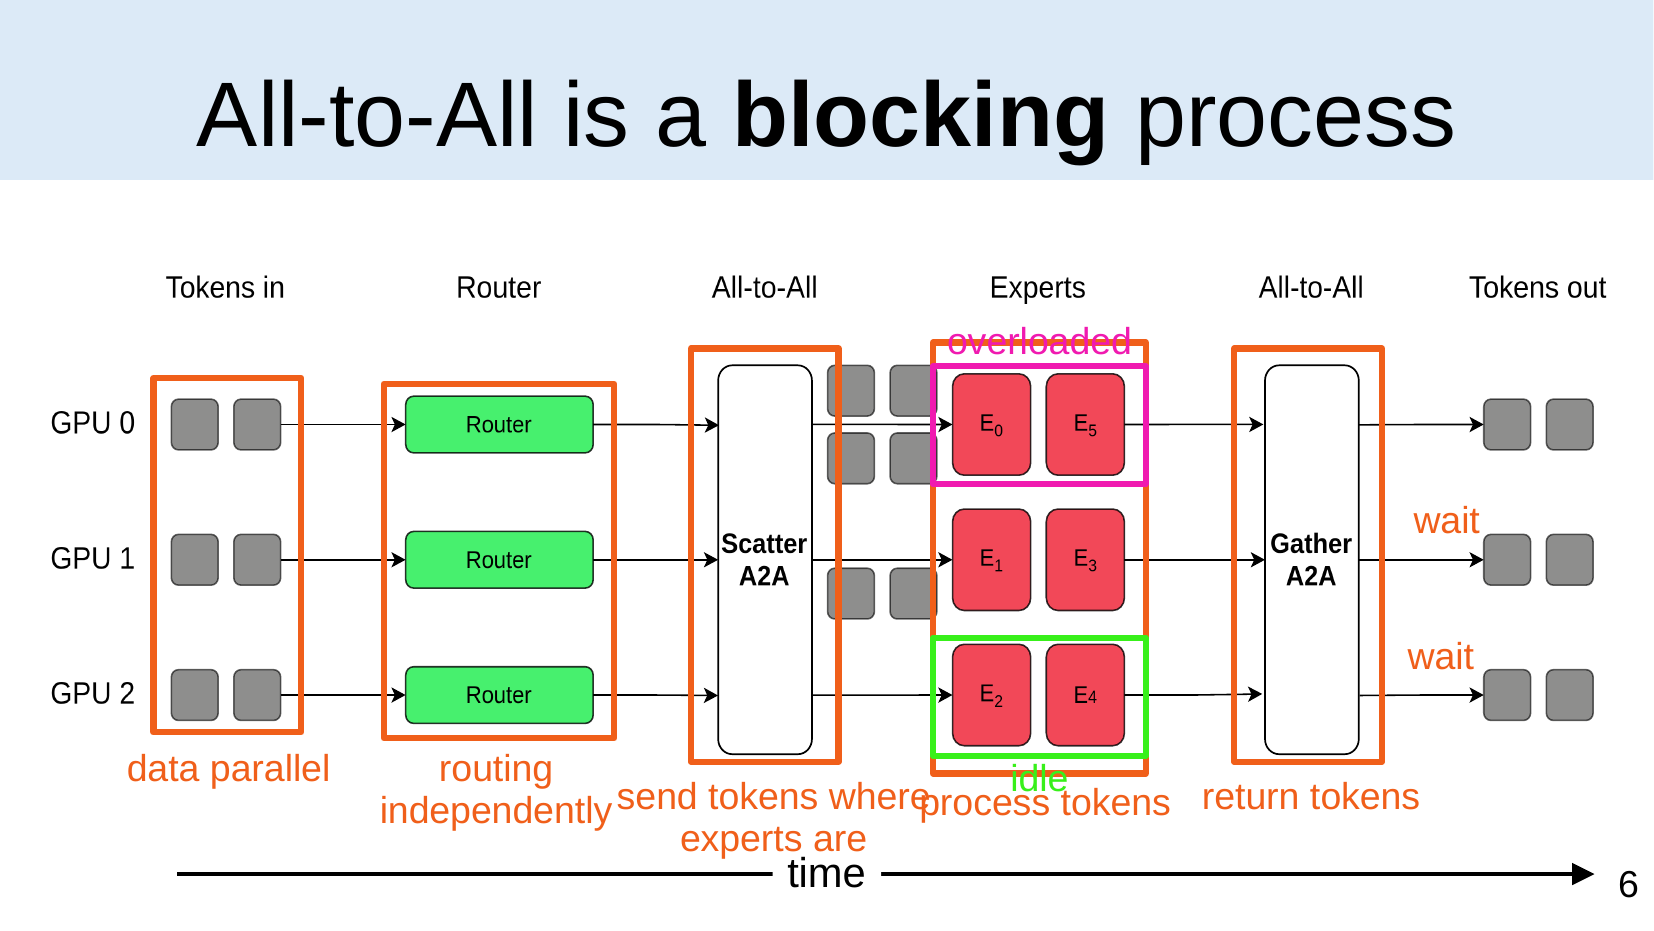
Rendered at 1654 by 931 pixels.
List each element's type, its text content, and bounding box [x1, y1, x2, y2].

picture [1237, 352, 1379, 756]
picture [44, 262, 1609, 756]
picture [694, 352, 835, 756]
text_box process tokens [897, 773, 1193, 861]
picture [936, 487, 1143, 635]
title All-to-All is a blocking process [82, 37, 1571, 193]
picture [936, 412, 1143, 481]
text_box time [772, 867, 882, 904]
text_box wait [1387, 491, 1506, 591]
text_box idle [915, 750, 1164, 849]
text_box <number> [1452, 856, 1654, 927]
text_box overloaded [915, 312, 1164, 412]
text_box [0, 0, 1654, 180]
text_box return tokens [1164, 767, 1459, 825]
text_box data parallel [112, 740, 347, 798]
picture [936, 641, 1143, 750]
text_box wait [1381, 628, 1501, 728]
picture [387, 387, 611, 735]
text_box routing independently [360, 740, 632, 840]
text_box send tokens where experts are [596, 767, 951, 867]
